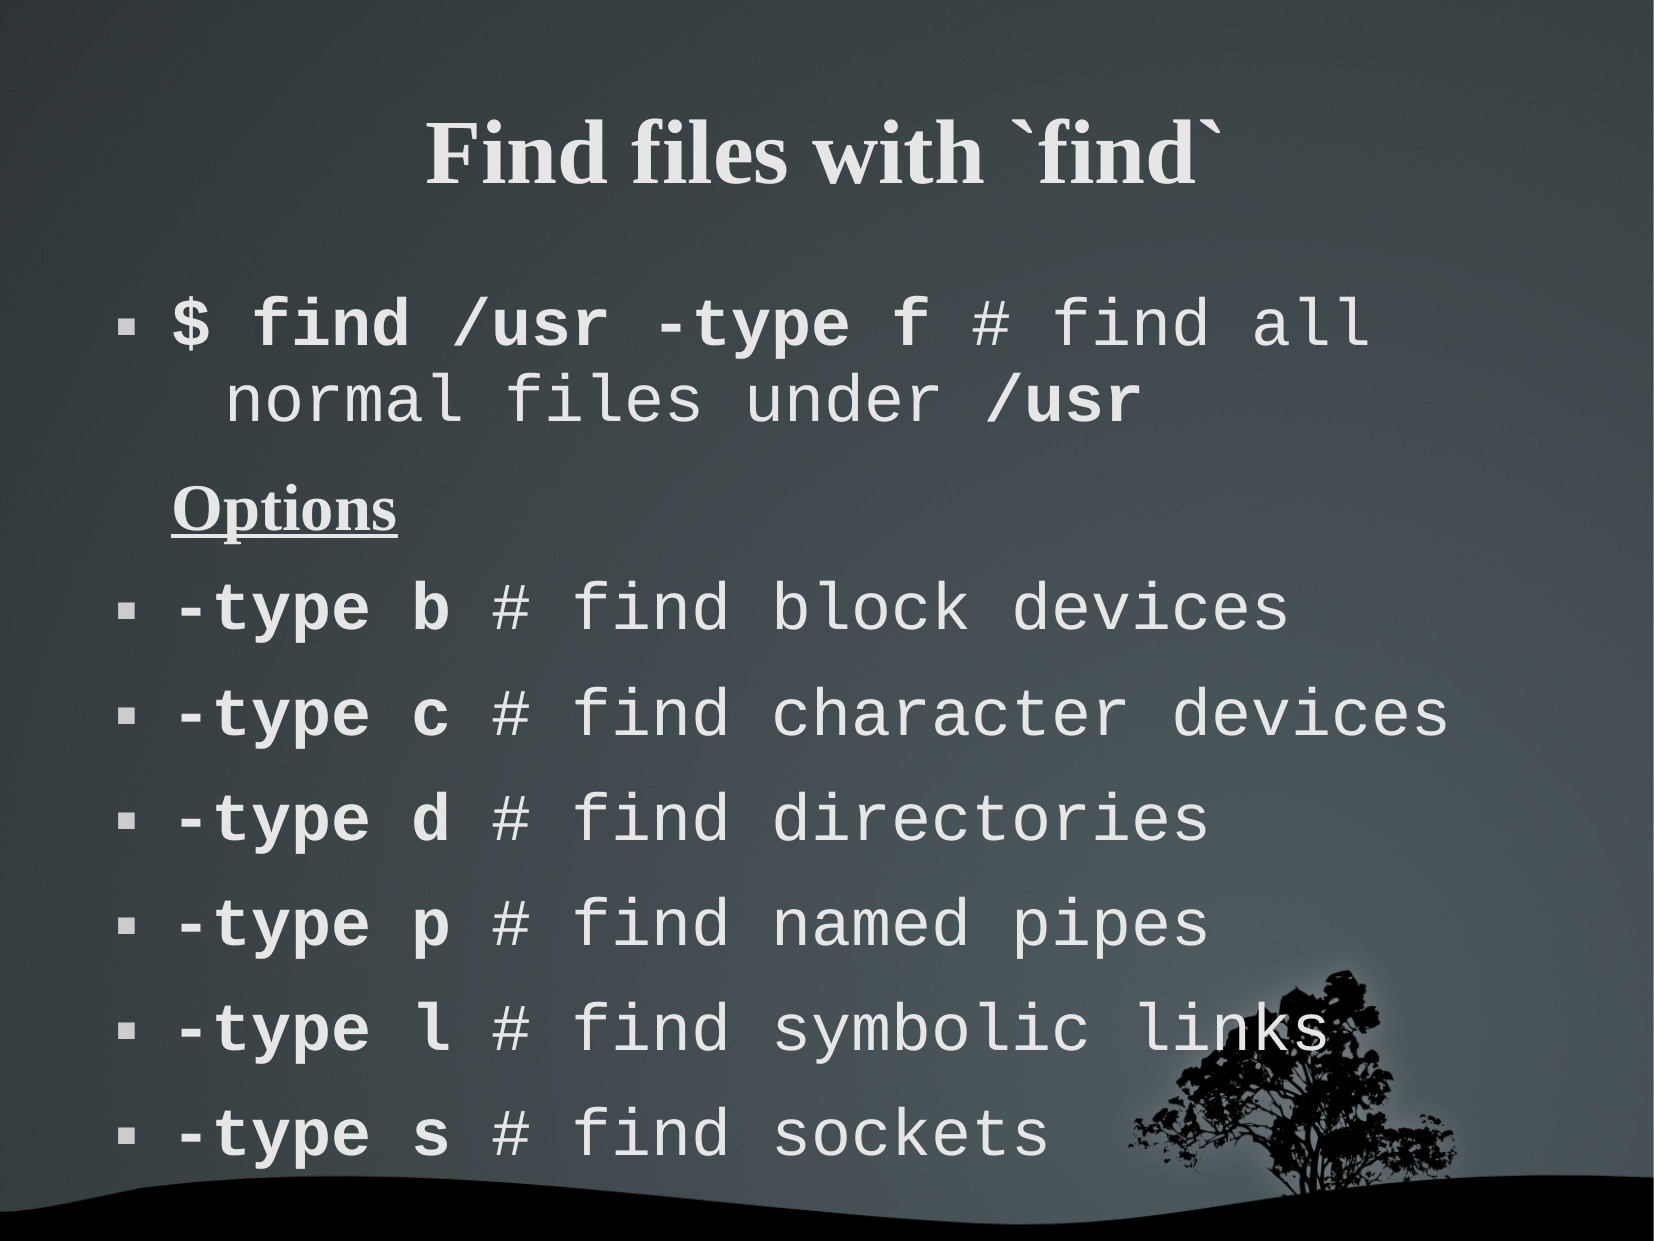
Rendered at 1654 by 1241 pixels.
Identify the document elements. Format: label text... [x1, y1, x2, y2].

title Find files with `find` [82, 33, 1571, 273]
list $ find /usr -type f # find all normal files under /usr Options -type b # find block devices -type c # find character devices -type d # find directories -type p # find named pipes -type l # find symbolic links -type s # find sockets [82, 290, 1571, 1181]
picture [0, 0, 1654, 1241]
